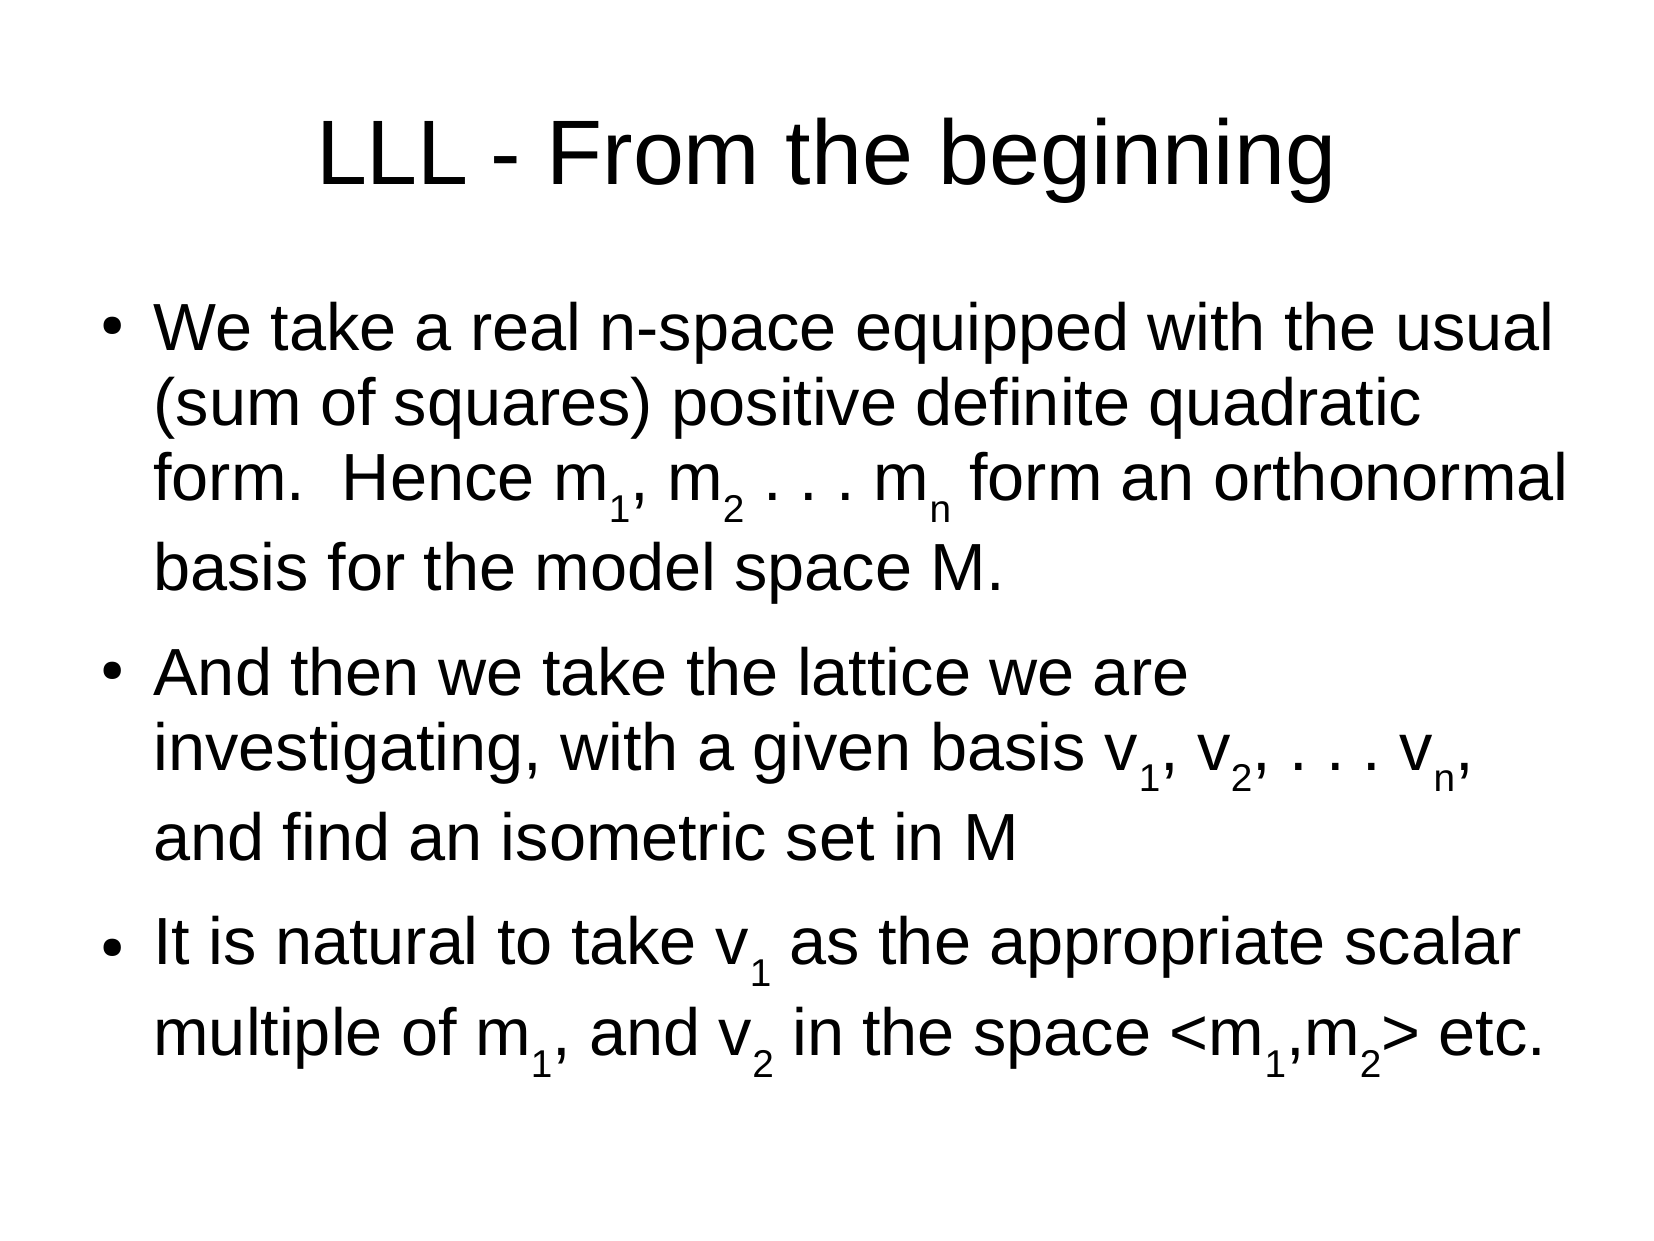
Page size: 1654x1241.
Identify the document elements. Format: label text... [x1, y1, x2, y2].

list We take a real n-space equipped with the usual (sum of squares) positive definite quadratic form. Hence m1, m2 . . . mn form an orthonormal basis for the model space M. And then we take the lattice we are investigating, with a given basis v1, v2, . . . vn, and find an isometric set in M It is natural to take v1 as the appropriate scalar multiple of m1, and v2 in the space <m1,m2> etc. [82, 290, 1571, 1109]
title LLL - From the beginning [82, 49, 1571, 257]
